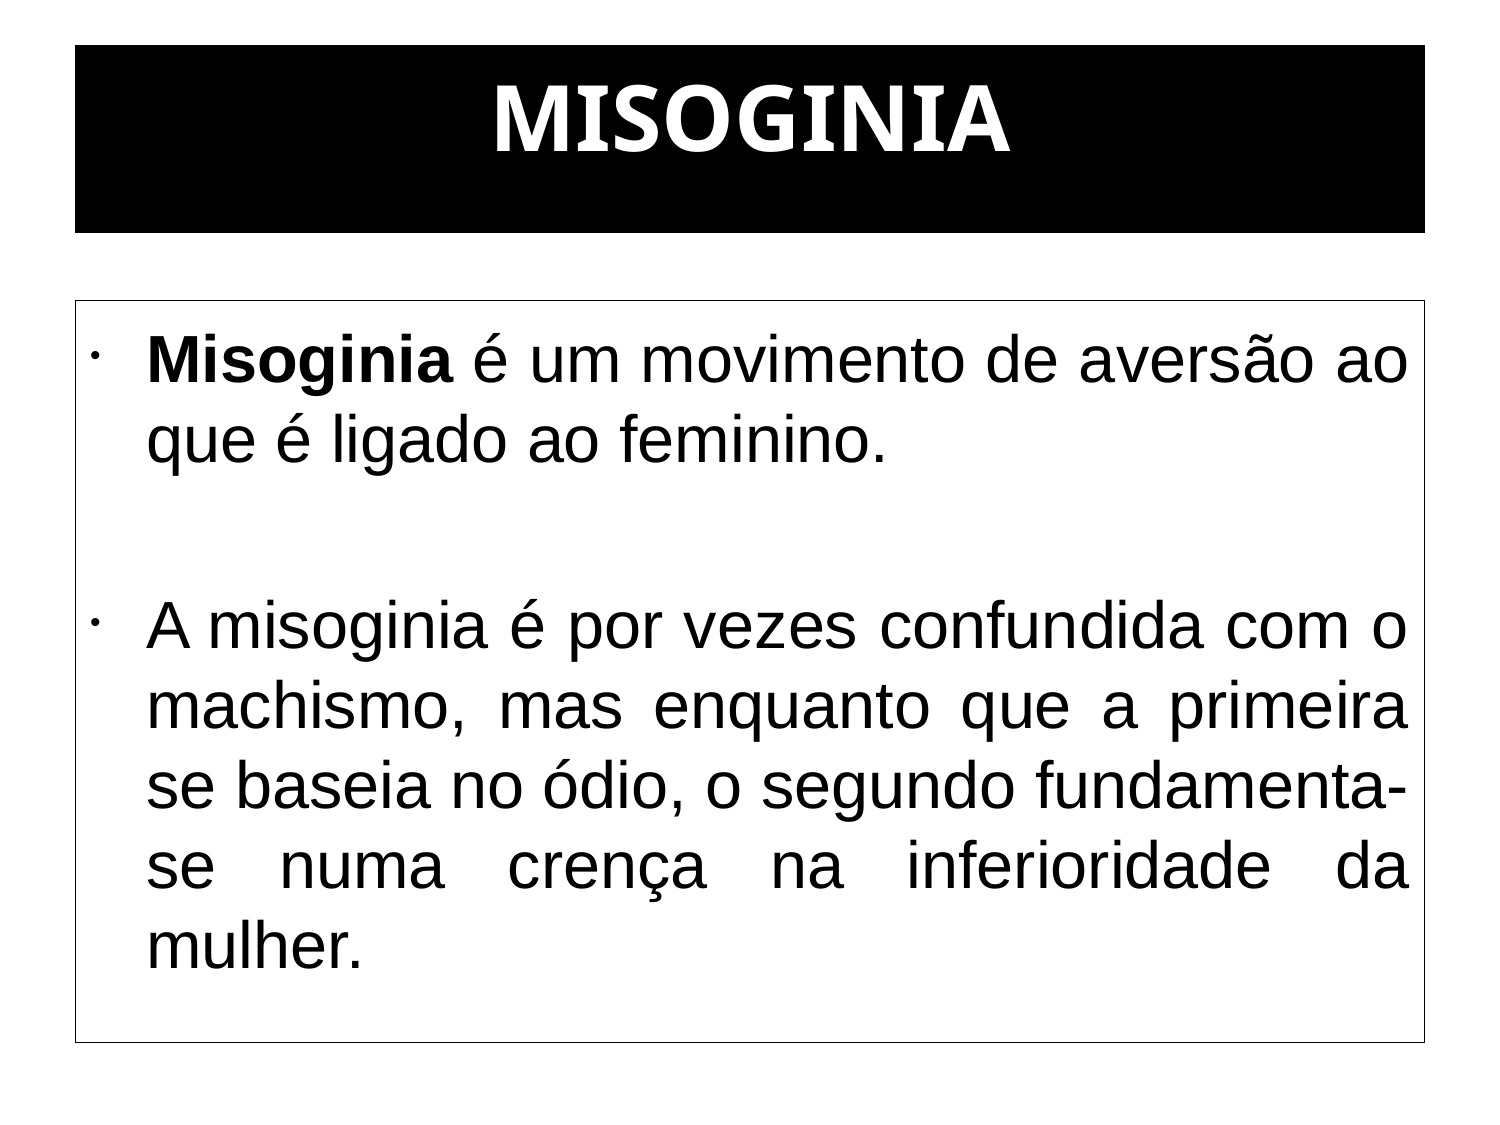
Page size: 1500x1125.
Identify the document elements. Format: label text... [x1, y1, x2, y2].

list Misoginia é um movimento de aversão ao que é ligado ao feminino. A misoginia é por vezes confundida com o machismo, mas enquanto que a primeira se baseia no ódio, o segundo fundamenta-se numa crença na inferioridade da mulher. [75, 300, 1425, 1043]
title MISOGINIA [75, 45, 1425, 233]
